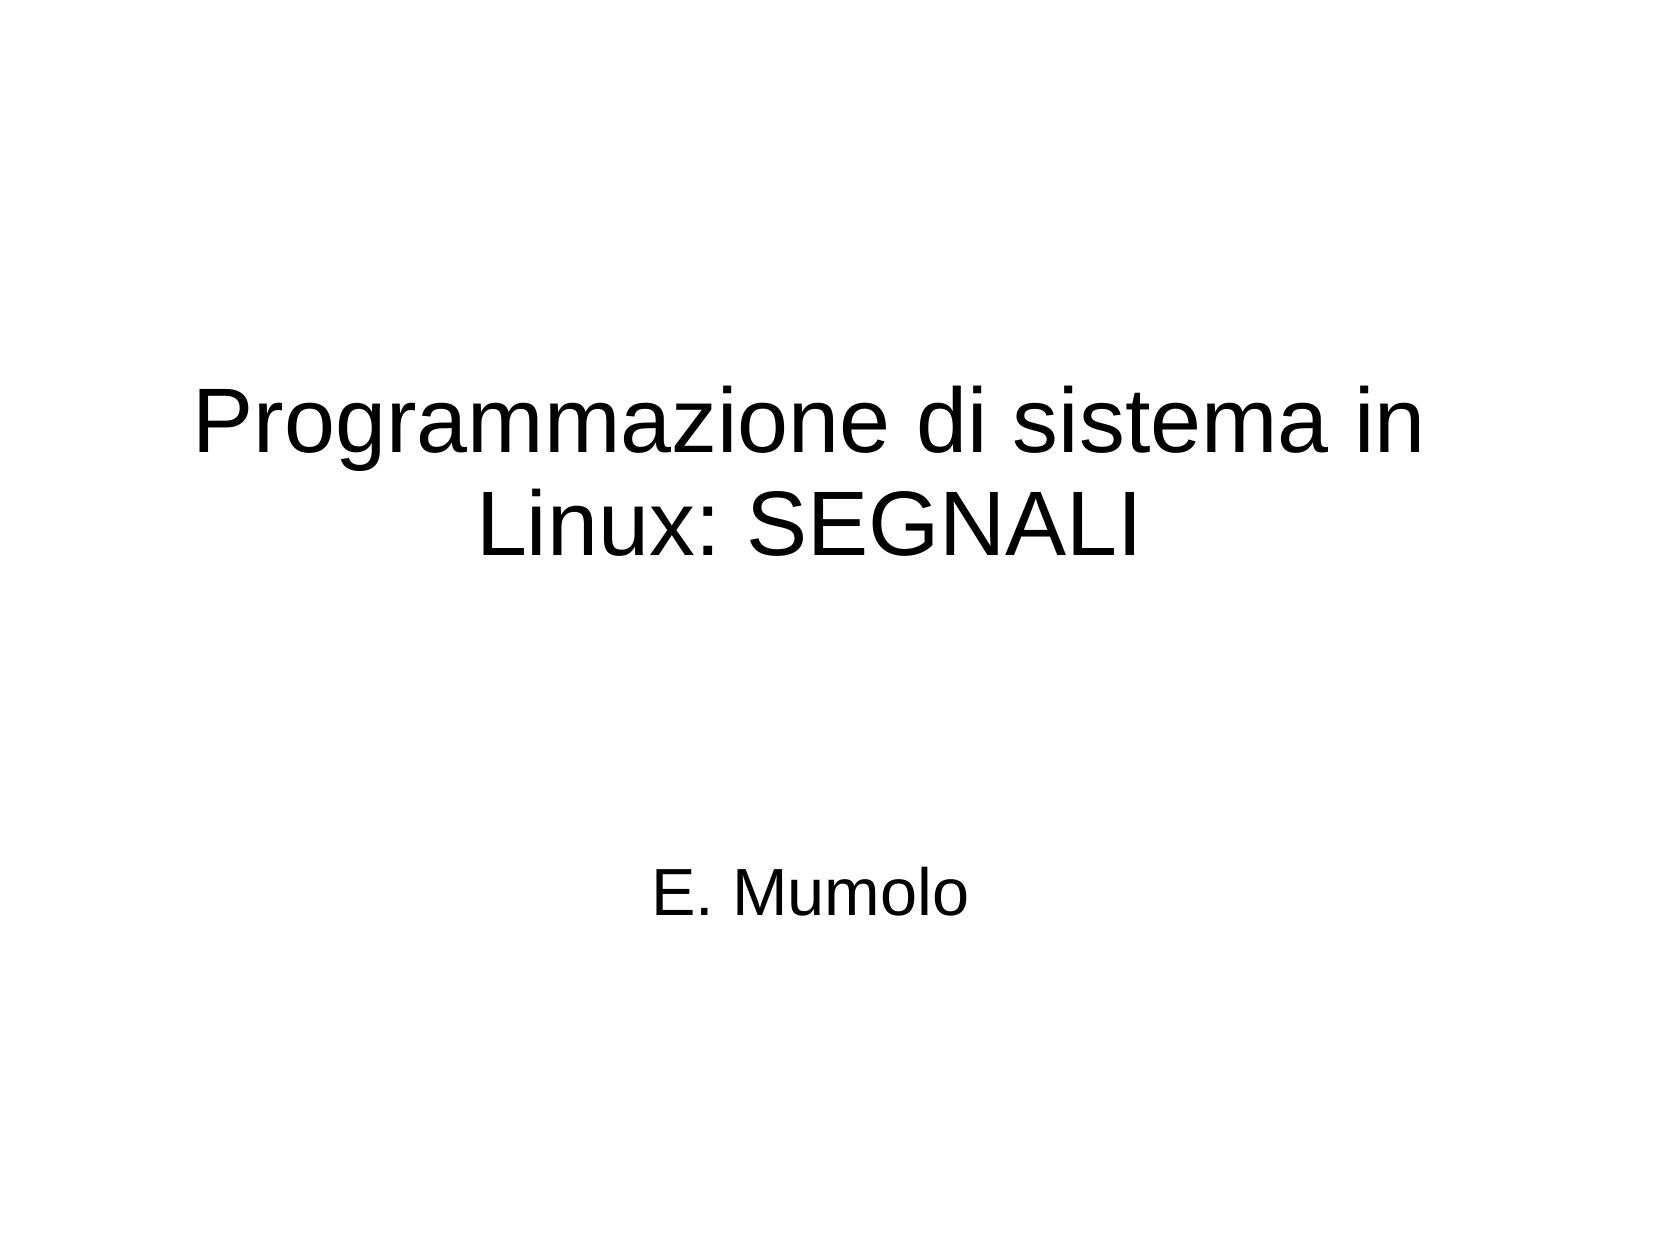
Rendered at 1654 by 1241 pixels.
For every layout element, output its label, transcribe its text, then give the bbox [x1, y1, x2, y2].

subtitle Programmazione di sistema in Linux: SEGNALI E. Mumolo [82, 290, 1538, 1010]
